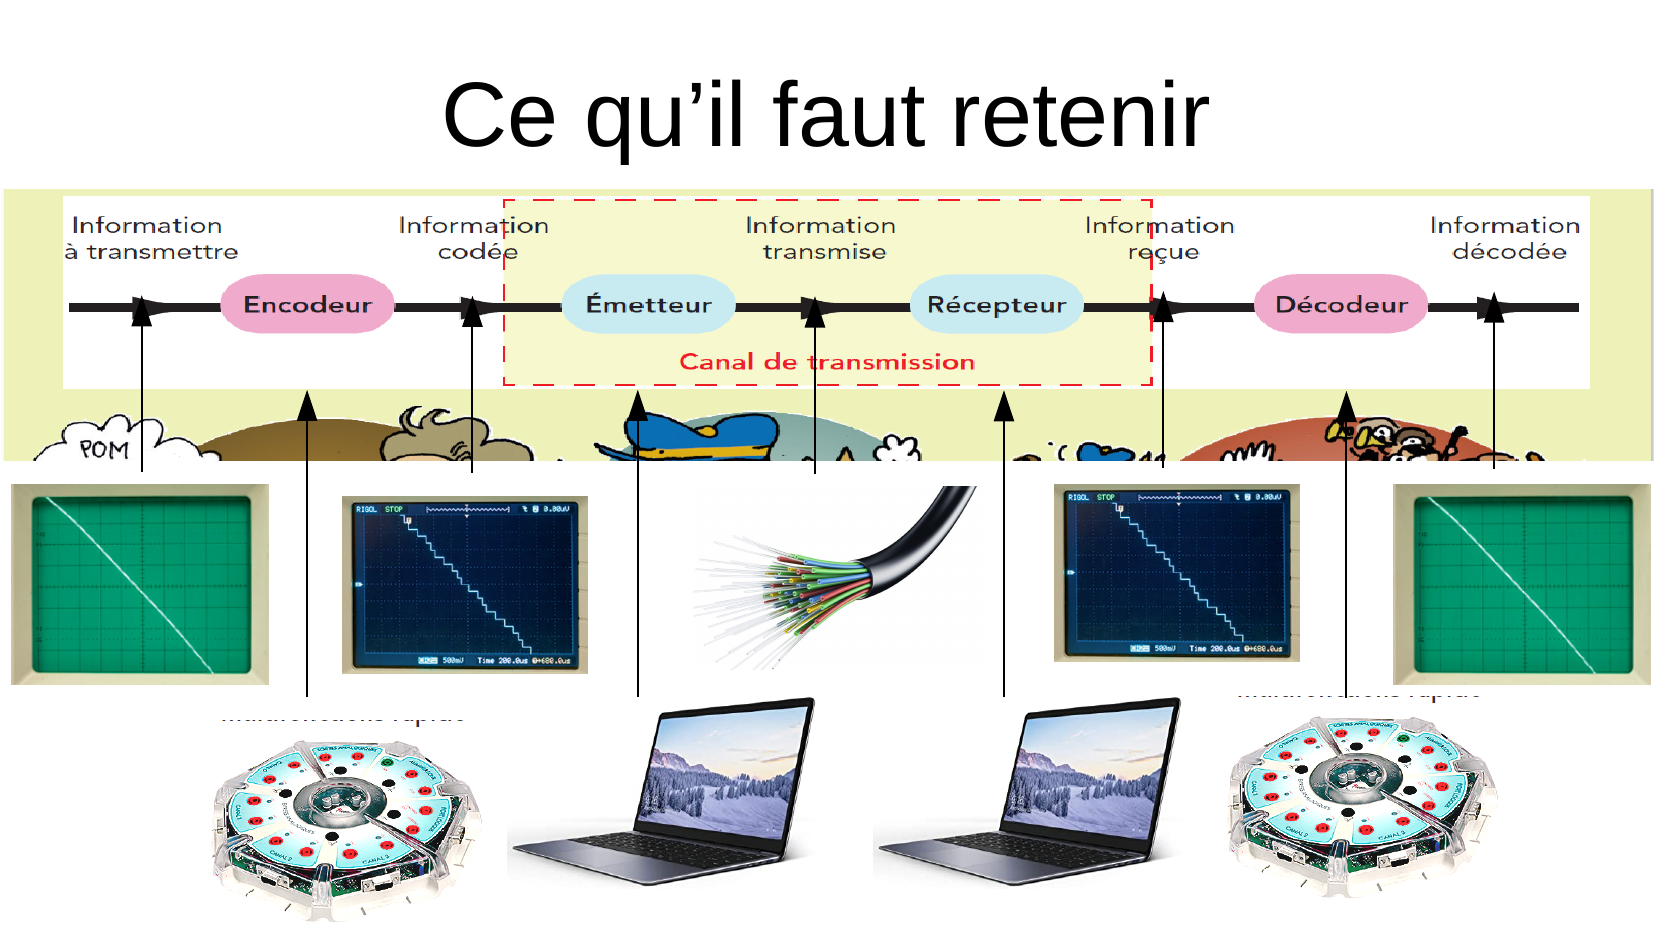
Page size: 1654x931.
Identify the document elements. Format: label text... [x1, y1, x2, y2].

picture [1054, 484, 1300, 662]
picture [342, 496, 588, 674]
picture [11, 484, 269, 686]
picture [873, 696, 1182, 889]
title Ce qu’il faut retenir [82, 37, 1571, 189]
picture [188, 696, 816, 922]
picture [0, 189, 1654, 461]
picture [1204, 696, 1524, 898]
picture [1393, 484, 1651, 686]
picture [693, 486, 985, 670]
